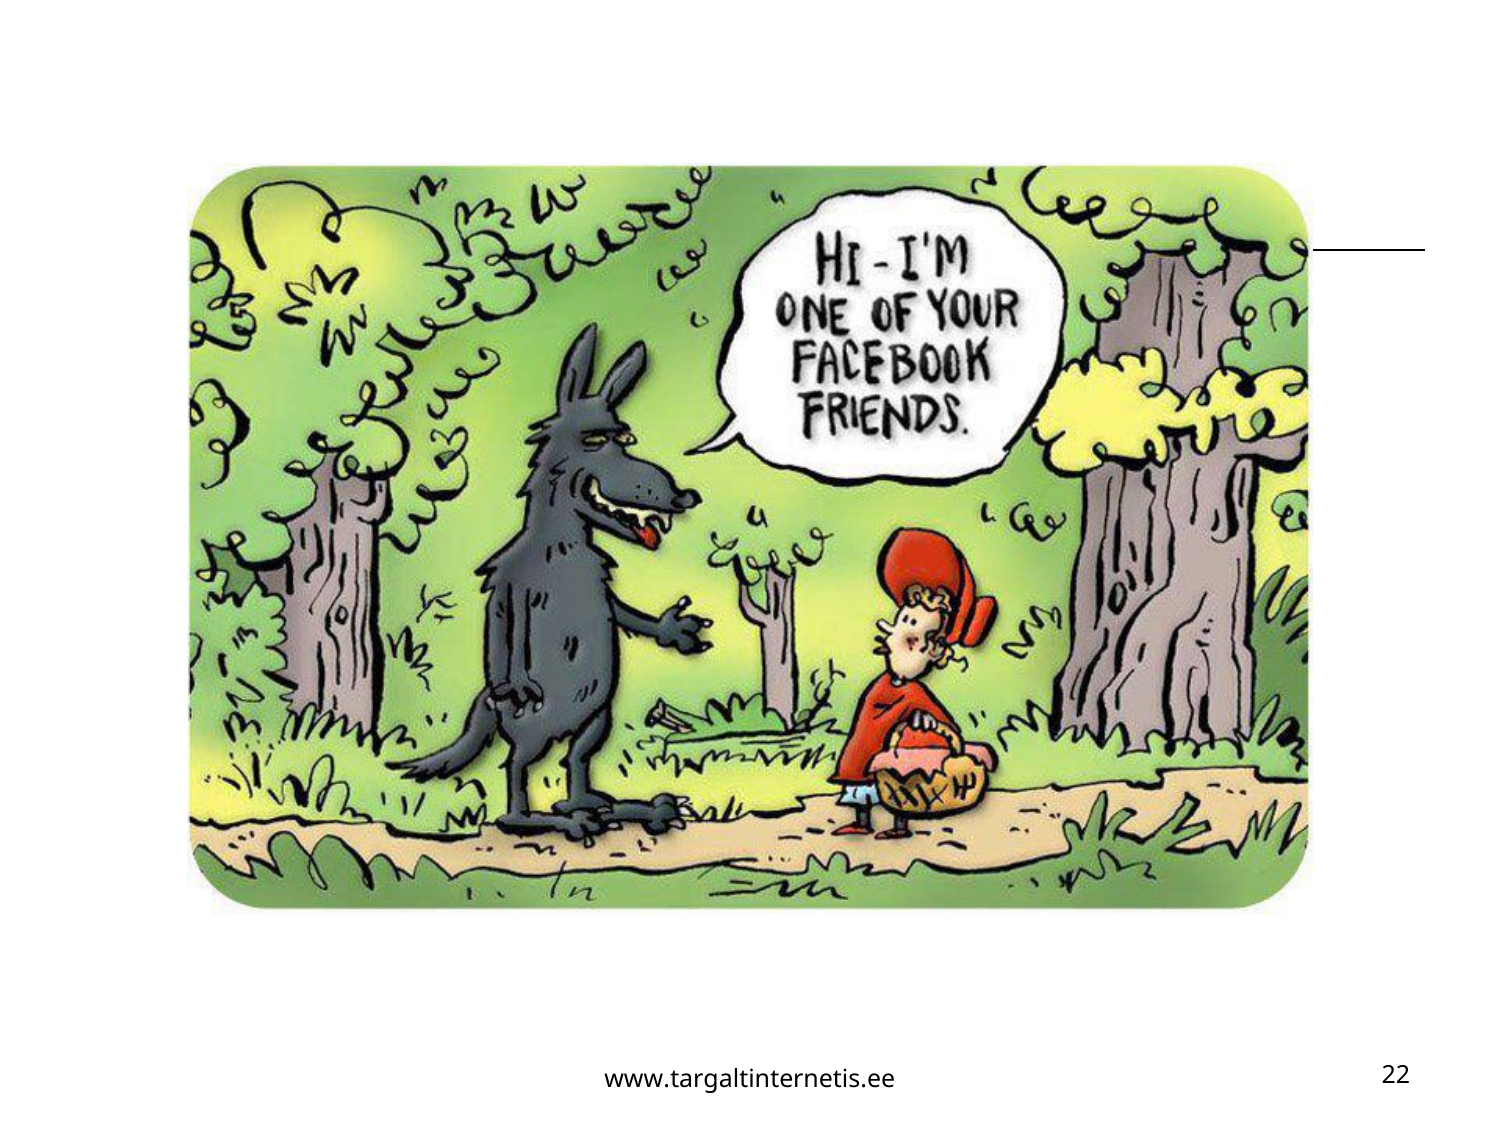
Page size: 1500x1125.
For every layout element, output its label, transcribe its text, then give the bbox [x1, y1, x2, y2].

picture [187, 163, 1313, 961]
text_box www.targaltinternetis.ee [512, 1025, 988, 1101]
text_box <number> [1074, 1025, 1426, 1101]
